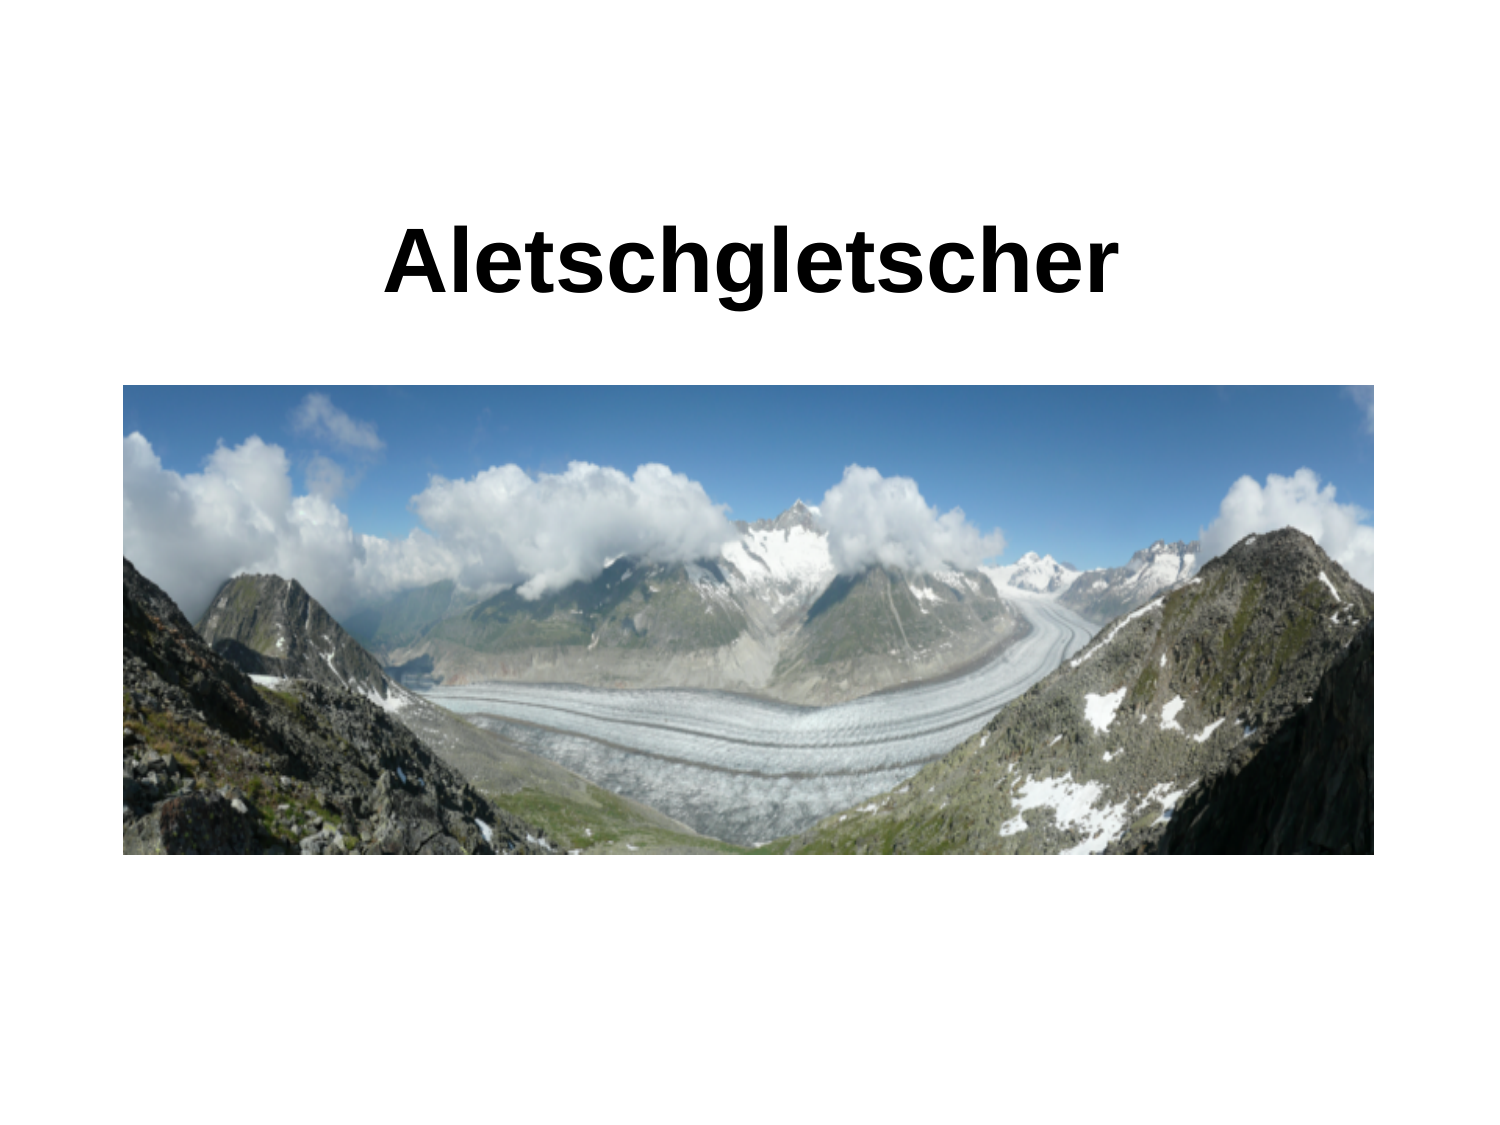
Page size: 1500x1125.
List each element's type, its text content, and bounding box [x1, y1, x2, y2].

picture [123, 385, 1374, 855]
title Aletschgletscher [76, 160, 1427, 351]
